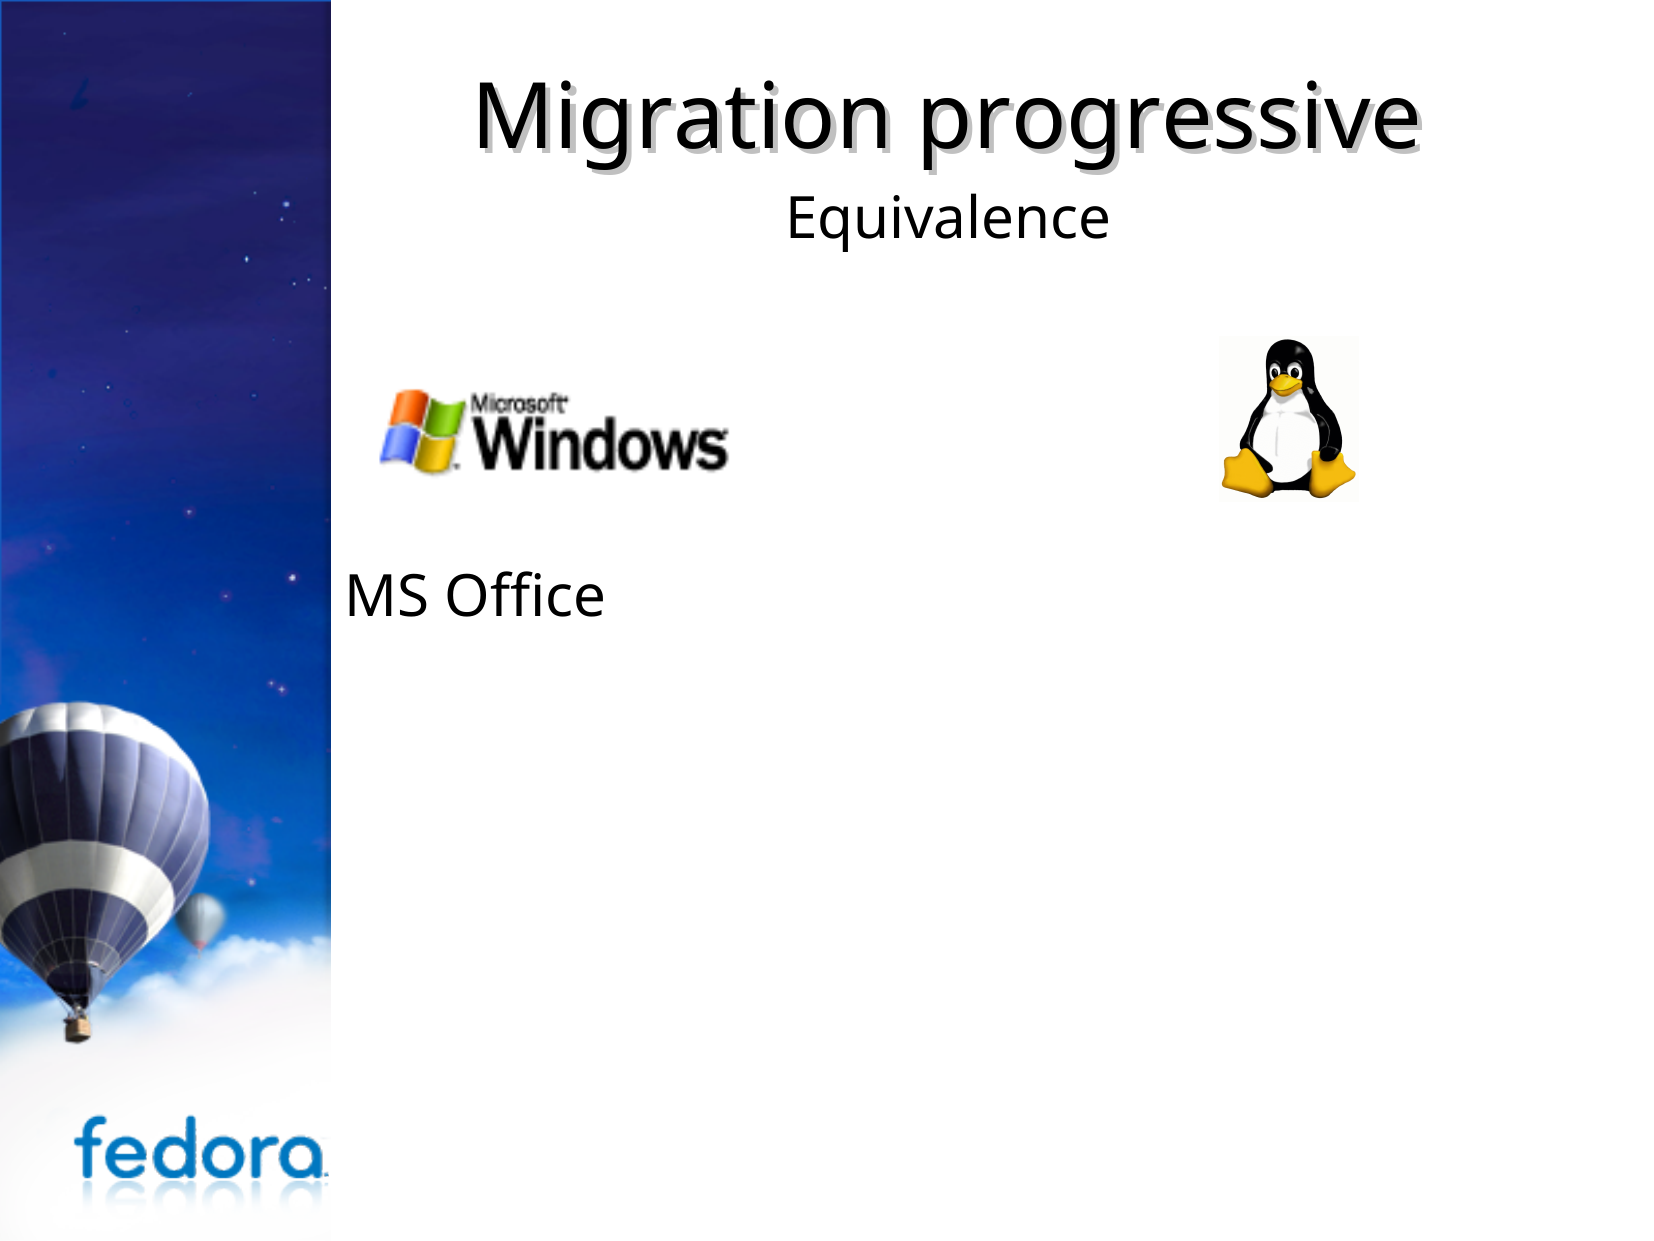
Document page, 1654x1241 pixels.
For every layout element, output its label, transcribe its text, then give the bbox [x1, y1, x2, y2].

title Migration progressive Equivalence [331, 49, 1571, 257]
picture [0, 0, 331, 1241]
picture [354, 379, 957, 503]
list MS Office [331, 554, 977, 1145]
picture [1219, 336, 1359, 503]
